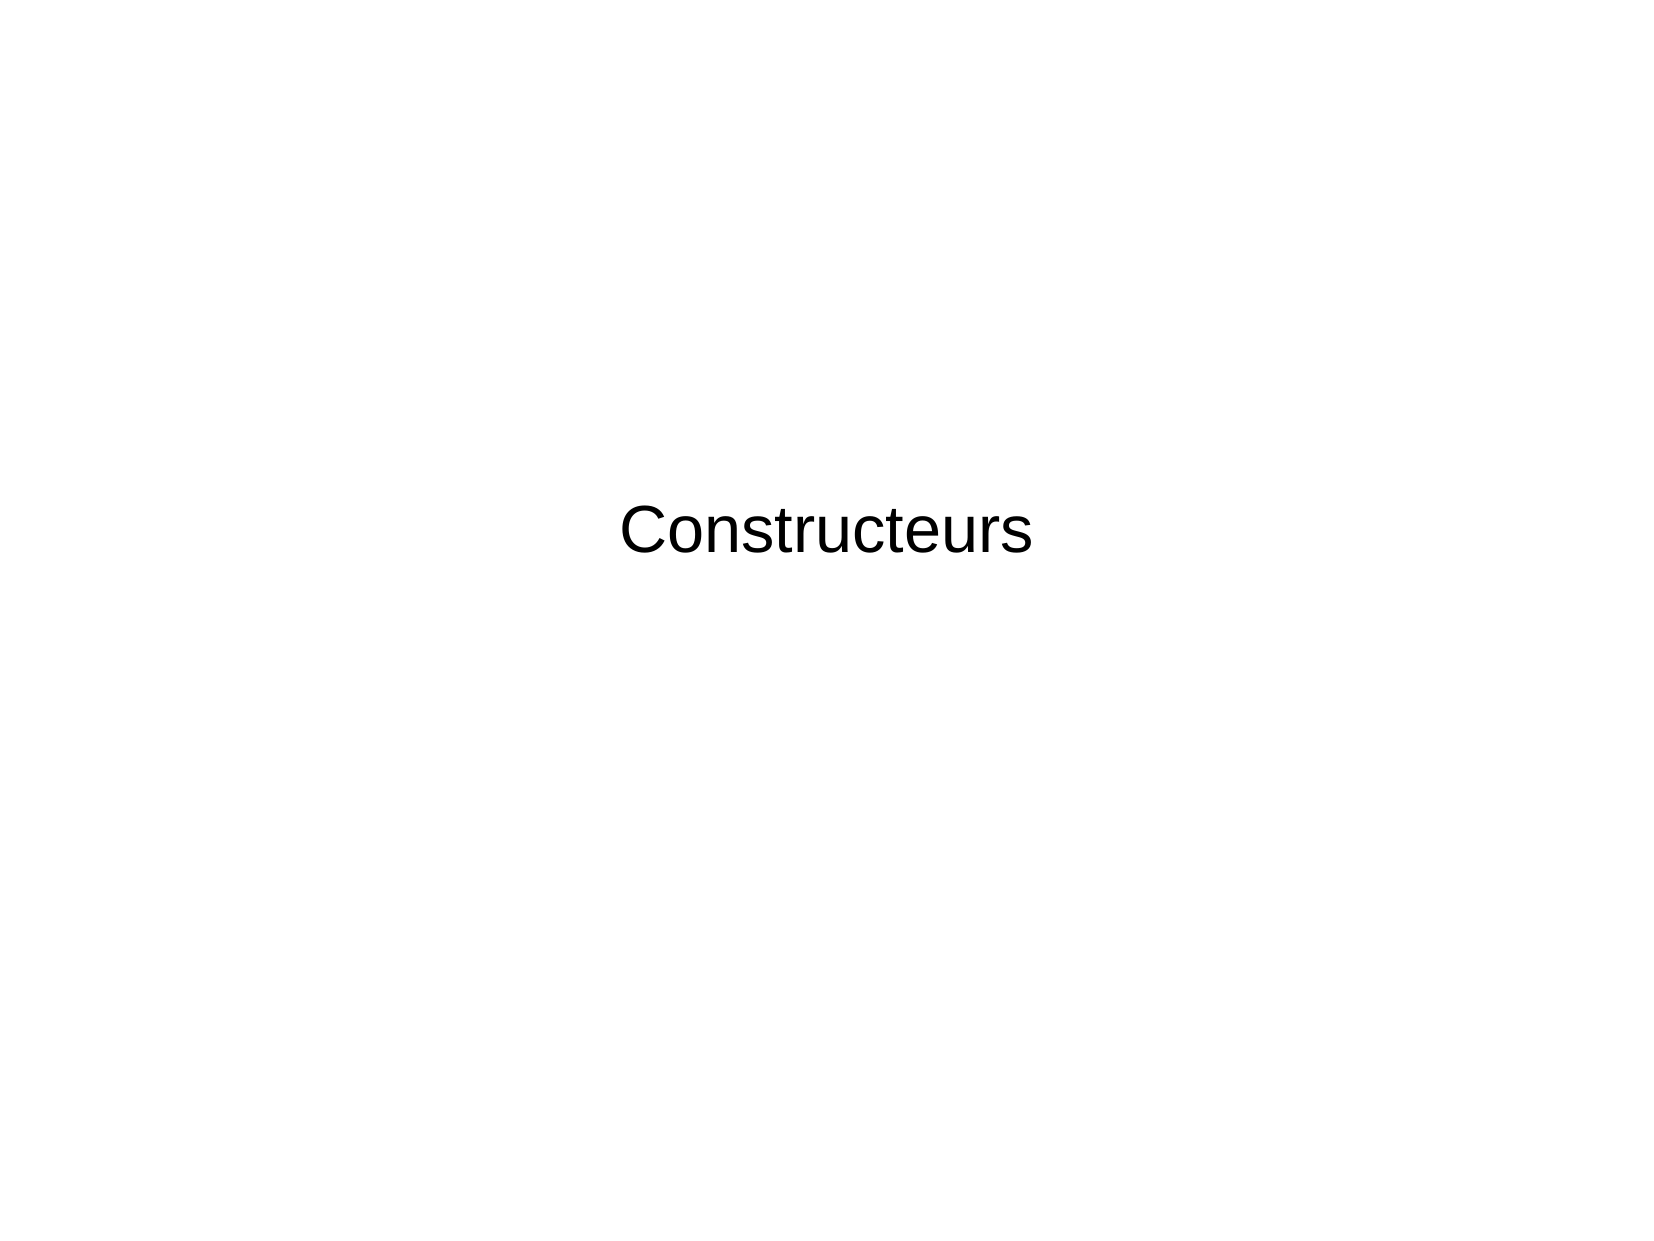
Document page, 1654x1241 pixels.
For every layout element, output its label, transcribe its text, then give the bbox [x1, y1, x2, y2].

subtitle Constructeurs [82, 49, 1571, 1010]
